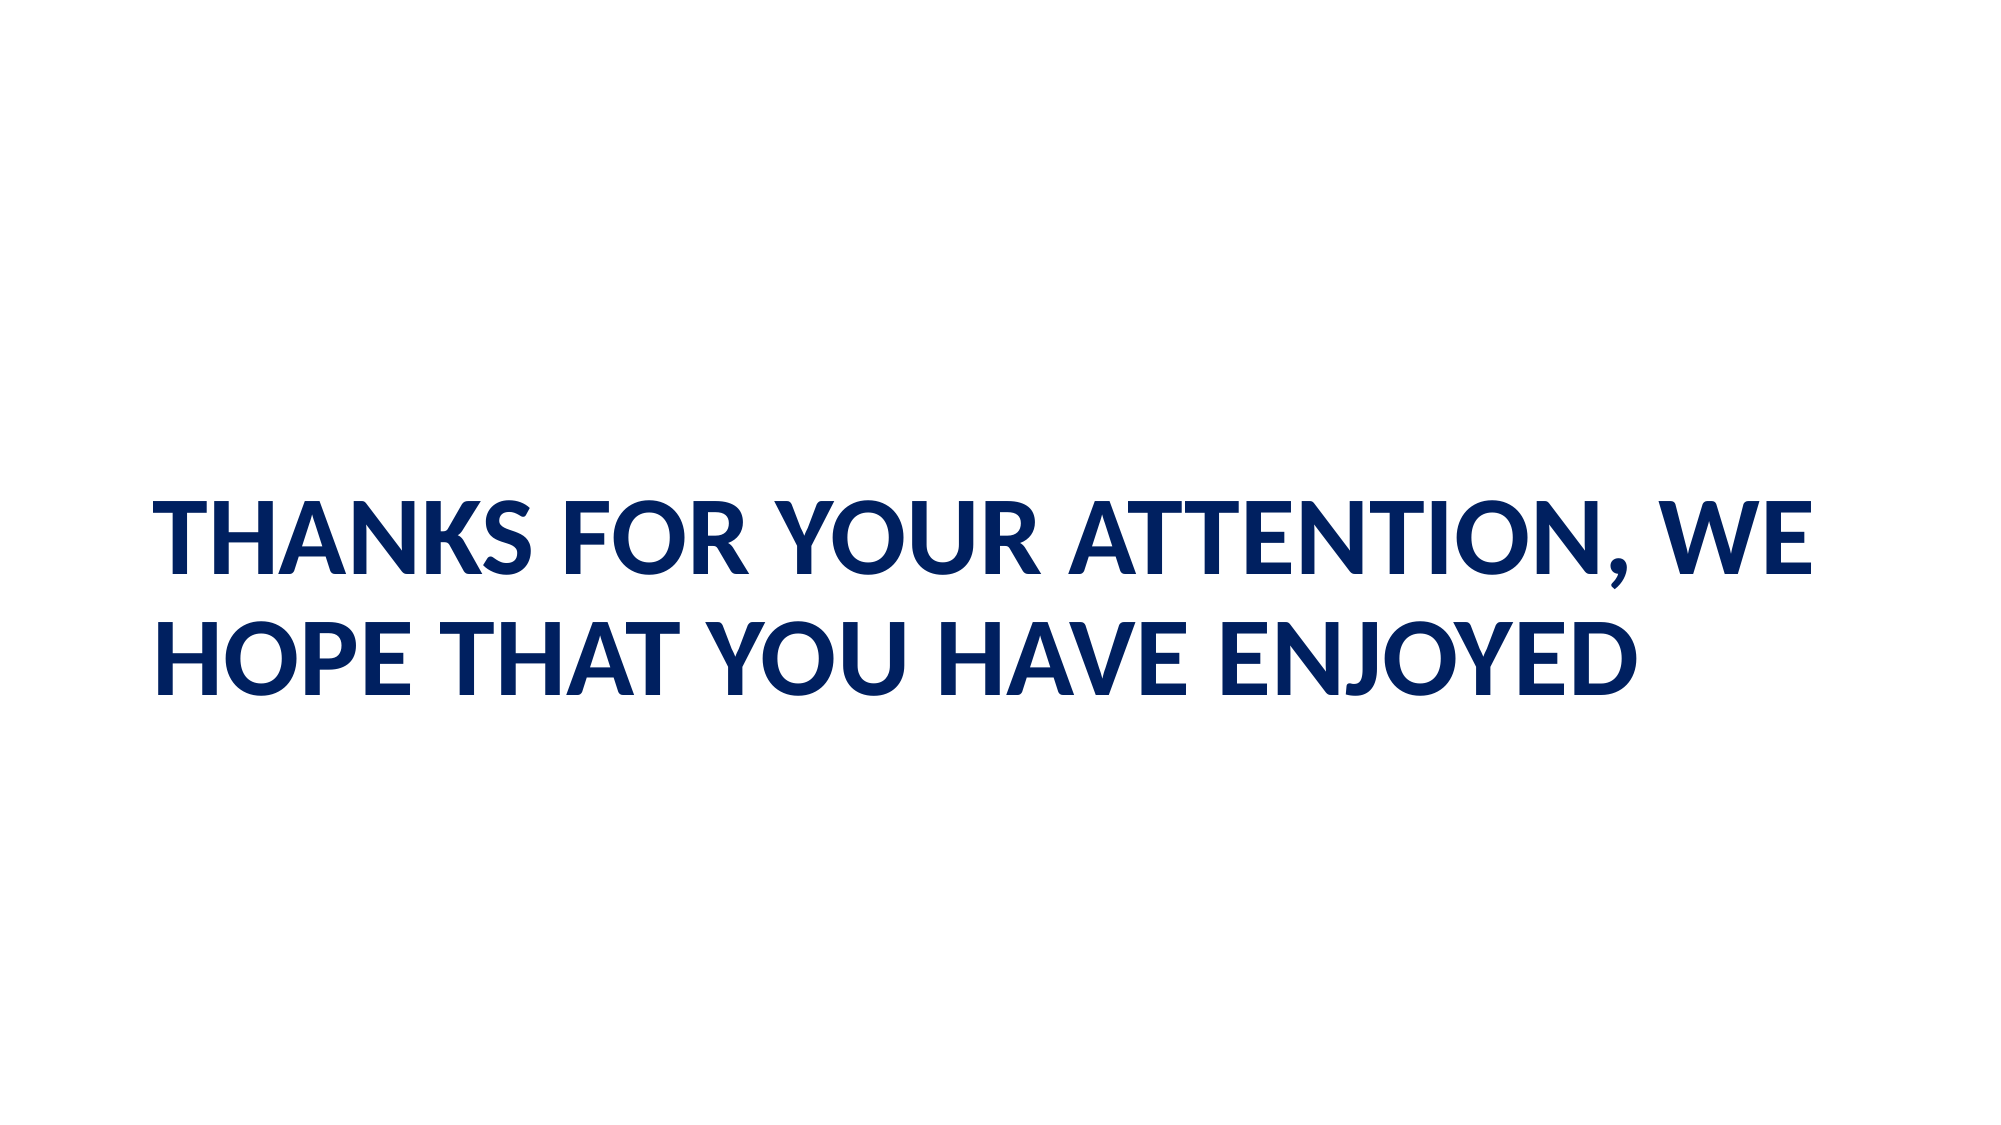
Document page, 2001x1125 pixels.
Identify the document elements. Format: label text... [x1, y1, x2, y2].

list THANKS FOR YOUR ATTENTION, WE HOPE THAT YOU HAVE ENJOYED [137, 127, 1863, 1014]
